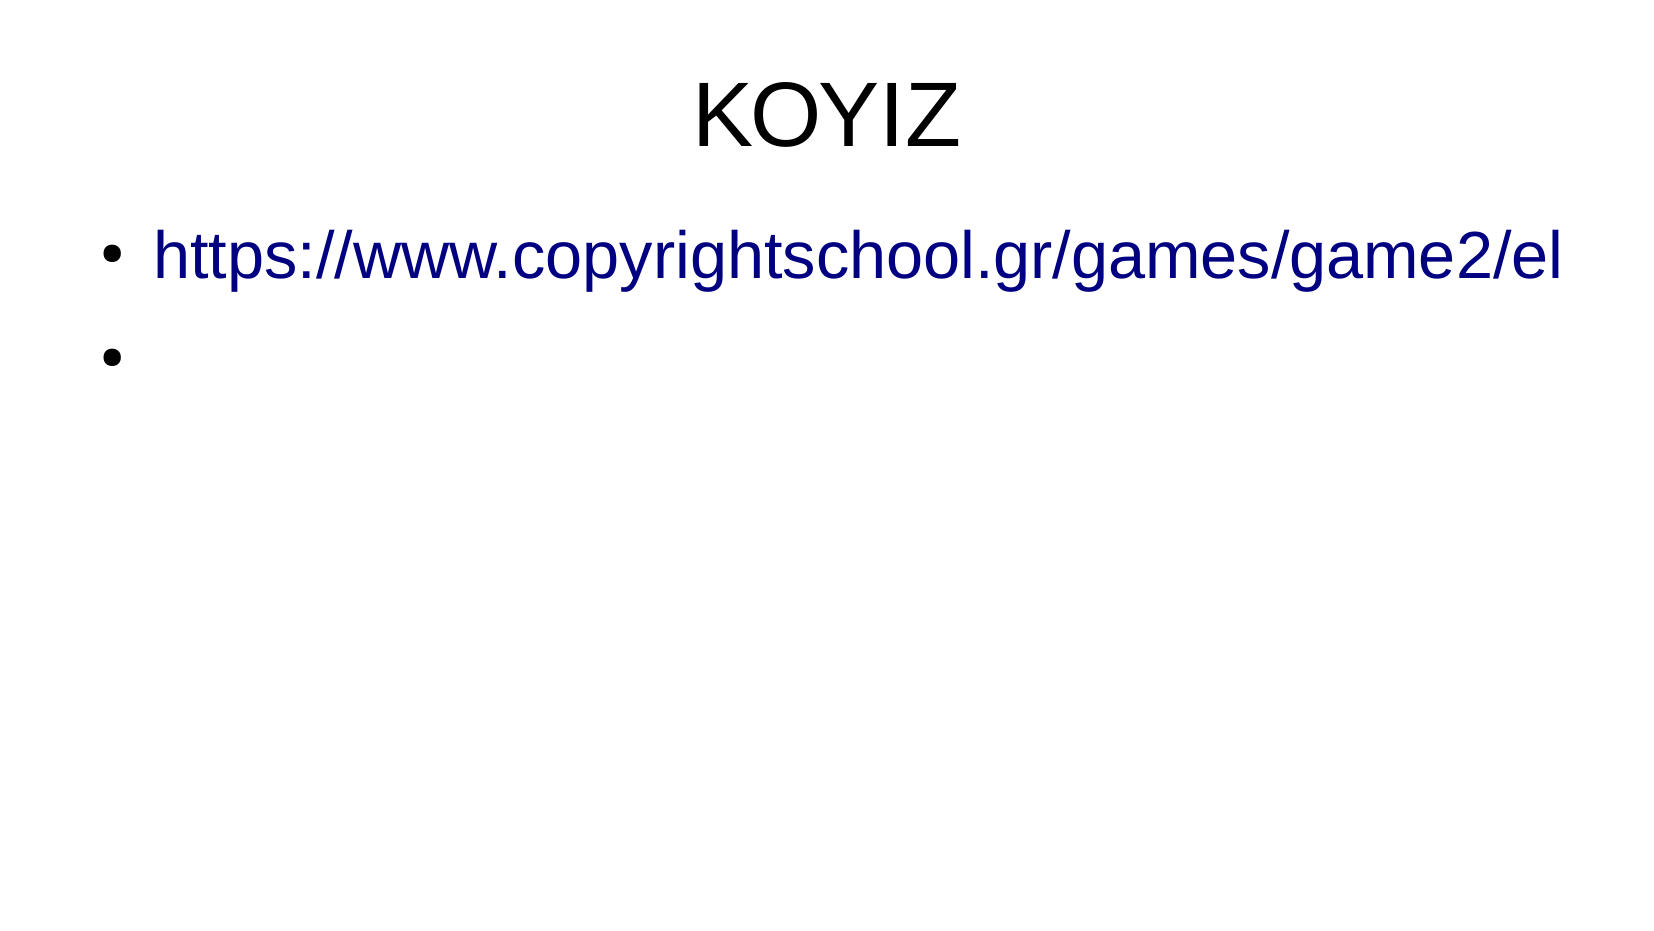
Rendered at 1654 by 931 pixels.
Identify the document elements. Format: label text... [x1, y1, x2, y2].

list https://www.copyrightschool.gr/games/game2/el [82, 217, 1571, 758]
title ΚΟΥΙΖ [82, 37, 1571, 193]
